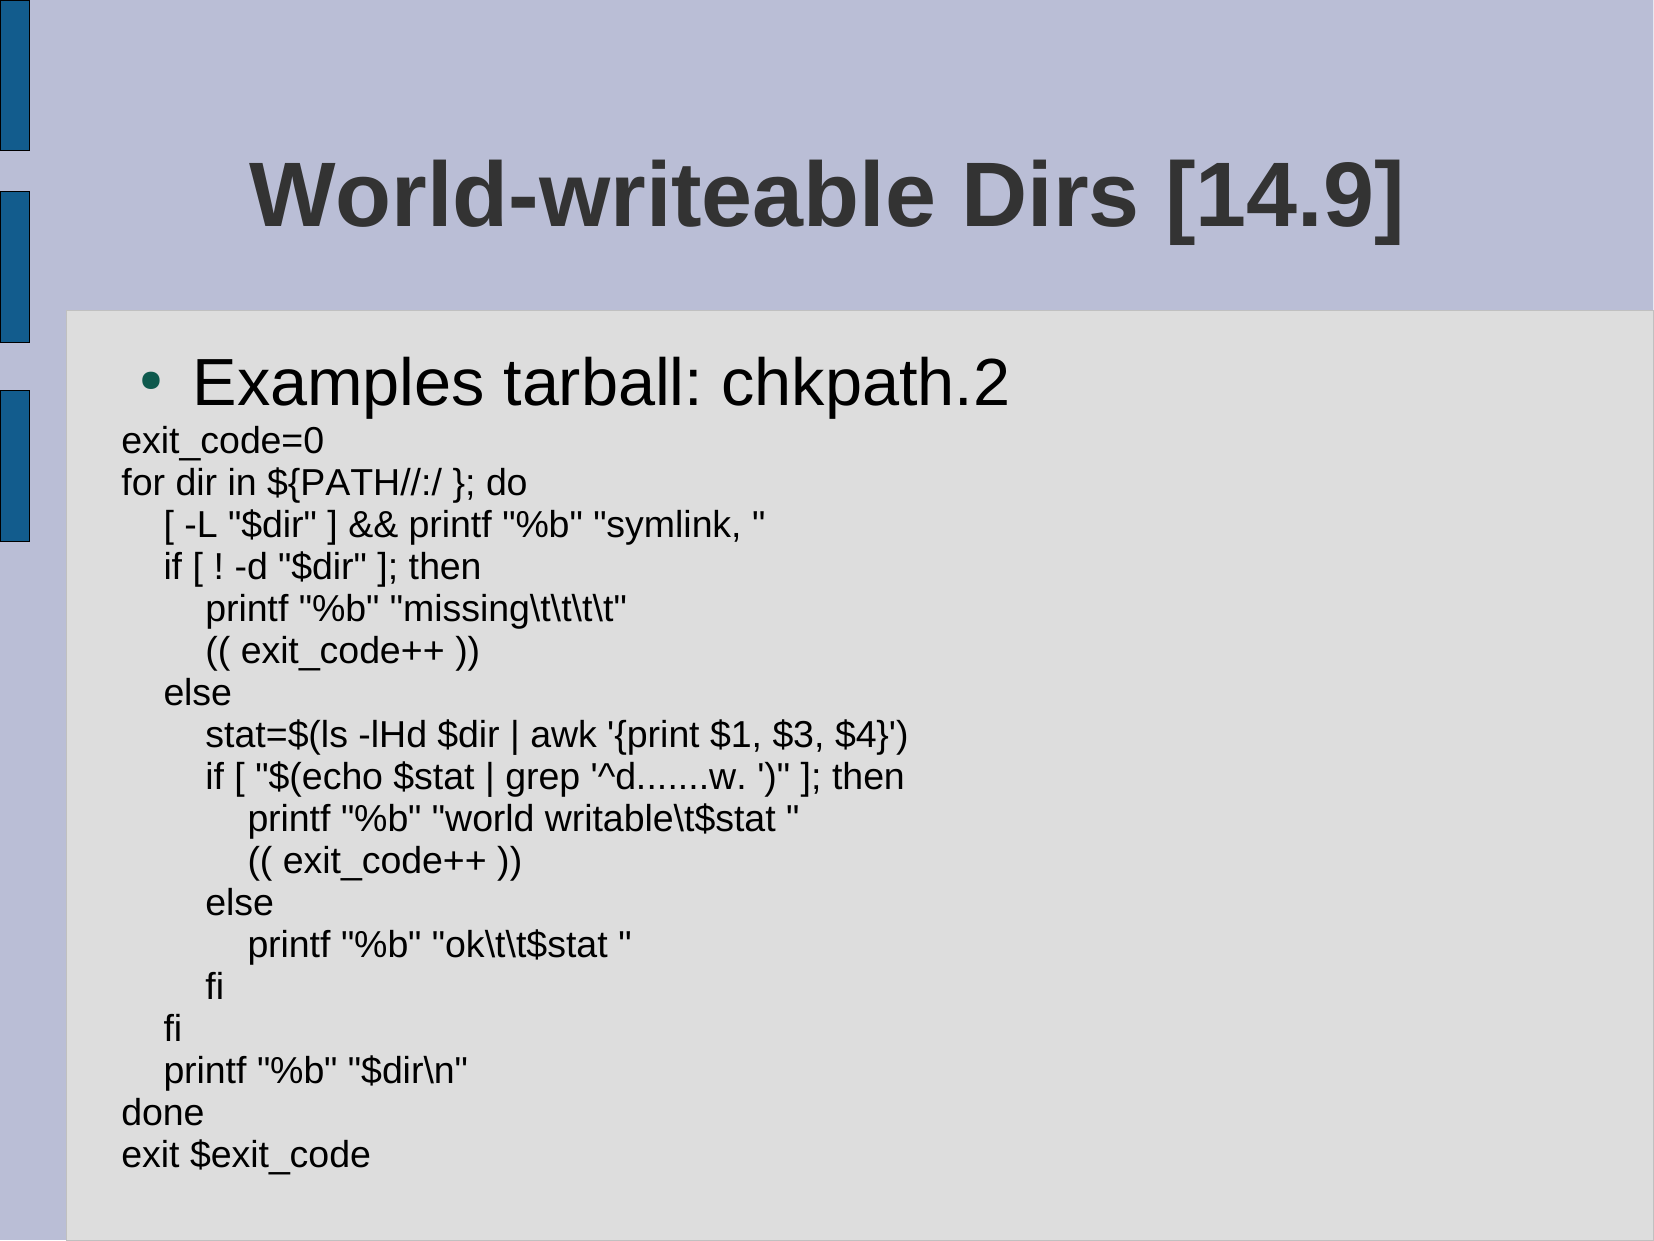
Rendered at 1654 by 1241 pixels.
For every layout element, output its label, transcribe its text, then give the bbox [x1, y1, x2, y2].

title World-writeable Dirs [14.9] [121, 98, 1534, 291]
list Examples tarball: chkpath.2 exit_code=0 for dir in ${PATH//:/ }; do [ -L "$dir" ] && printf "%b" "symlink, " if [ ! -d "$dir" ]; then printf "%b" "missing\t\t\t\t" (( exit_code++ )) else stat=$(ls -lHd $dir | awk '{print $1, $3, $4}') if [ "$(echo $stat | grep '^d.......w. ')" ]; then printf "%b" "world writable\t$stat " (( exit_code++ )) else printf "%b" "ok\t\t$stat " fi fi printf "%b" "$dir\n" done exit $exit_code [121, 344, 1534, 1218]
